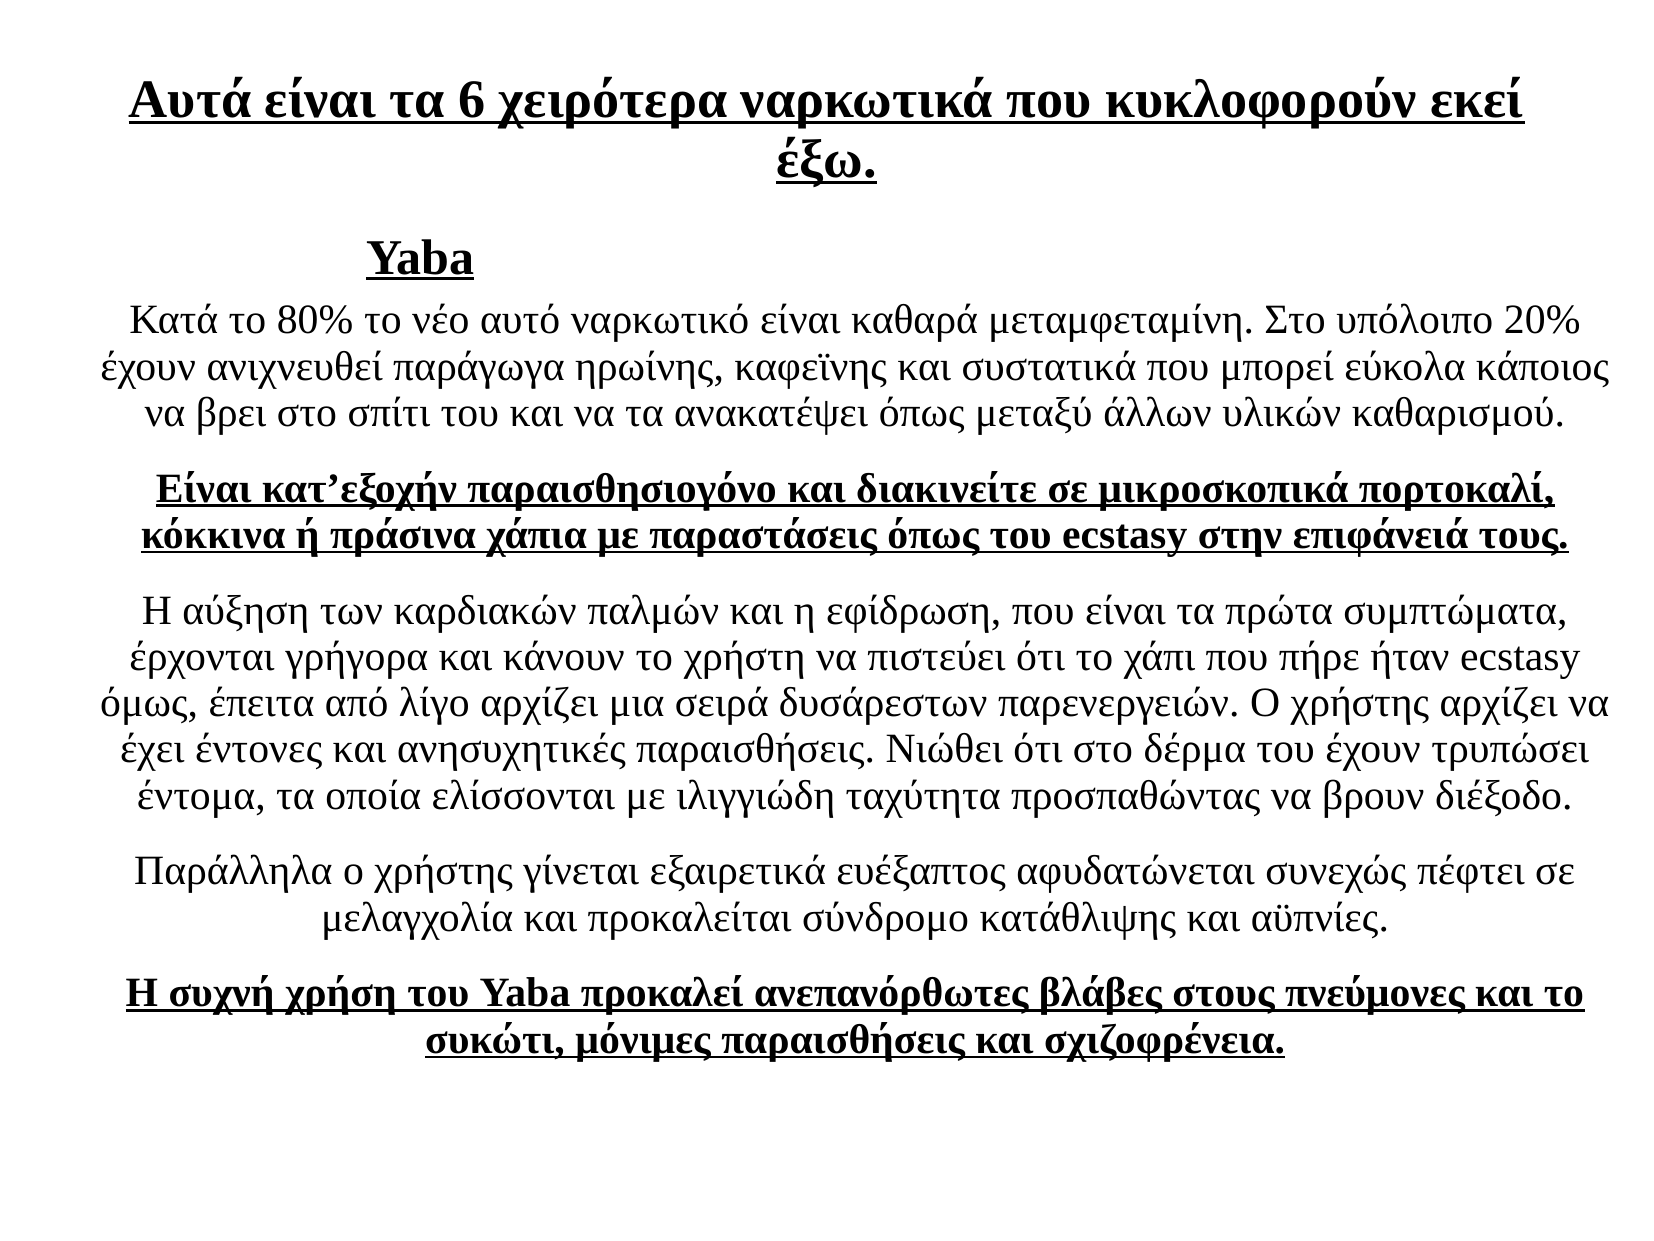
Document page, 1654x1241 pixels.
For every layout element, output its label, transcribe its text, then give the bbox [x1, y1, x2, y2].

list Yaba Κατά το 80% το νέο αυτό ναρκωτικό είναι καθαρά μεταμφεταμίνη. Στο υπόλοιπο 20% έχουν ανιχνευθεί παράγωγα ηρωίνης, καφεϊνης και συστατικά που μπορεί εύκολα κάποιος να βρει στο σπίτι του και να τα ανακατέψει όπως μεταξύ άλλων υλικών καθαρισμού. Είναι κατ’εξοχήν παραισθησιογόνο και διακινείτε σε μικροσκοπικά πορτοκαλί, κόκκινα ή πράσινα χάπια με παραστάσεις όπως του ecstasy στην επιφάνειά τους. Η αύξηση των καρδιακών παλμών και η εφίδρωση, που είναι τα πρώτα συμπτώματα, έρχονται γρήγορα και κάνουν το χρήστη να πιστεύει ότι το χάπι που πήρε ήταν ecstasy όμως, έπειτα από λίγο αρχίζει μια σειρά δυσάρεστων παρενεργειών. Ο χρήστης αρχίζει να έχει έντονες και ανησυχητικές παραισθήσεις. Νιώθει ότι στο δέρμα του έχουν τρυπώσει έντομα, τα οποία ελίσσονται με ιλιγγιώδη ταχύτητα προσπαθώντας να βρουν διέξοδο. Παράλληλα ο χρήστης γίνεται εξαιρετικά ευέξαπτος αφυδατώνεται συνεχώς πέφτει σε μελαγχολία και προκαλείται σύνδρομο κατάθλιψης και αϋπνίες. Η συχνή χρήση του Yaba προκαλεί ανεπανόρθωτες βλάβες στους πνεύμονες και το συκώτι, μόνιμες παραισθήσεις και σχιζοφρένεια. [82, 229, 1629, 1228]
title Αυτά είναι τα 6 χειρότερα ναρκωτικά που κυκλοφορούν εκεί έξω. [82, 49, 1571, 210]
